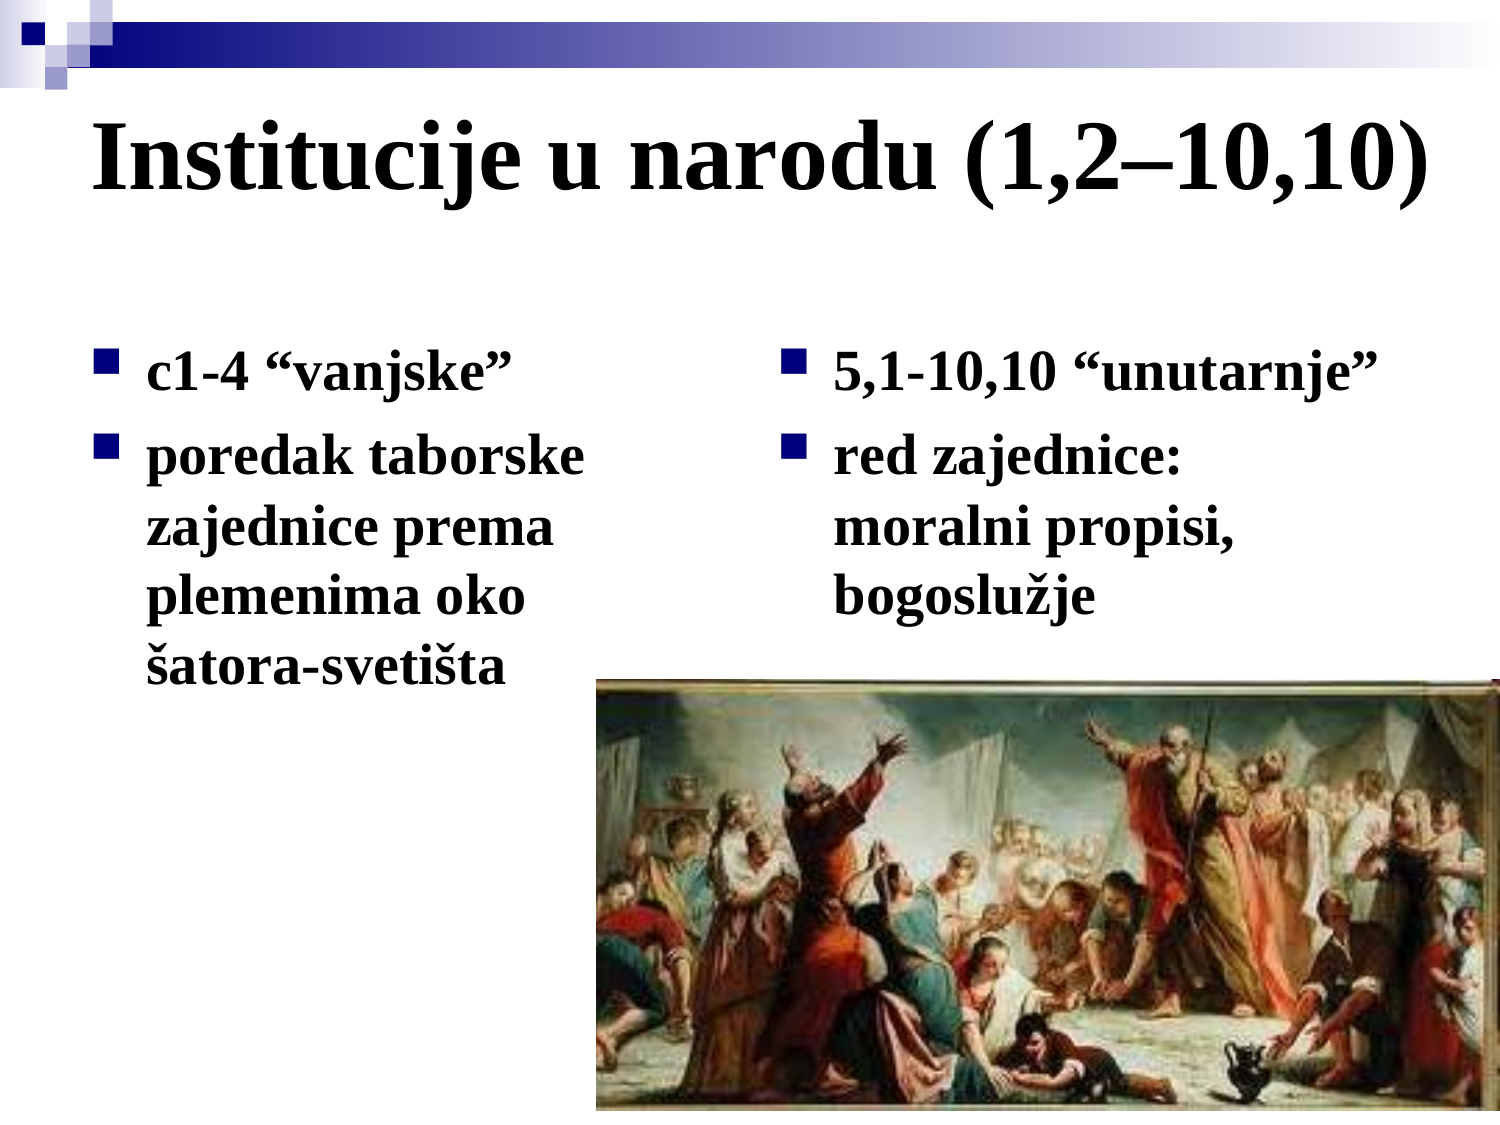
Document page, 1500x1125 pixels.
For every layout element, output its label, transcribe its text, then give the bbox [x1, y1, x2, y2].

list 5,1-10,10 “unutarnje” red zajednice: moralni propisi, bogoslužje [762, 324, 1426, 679]
title Institucije u narodu (1,2–10,10) [75, 0, 1500, 300]
list c1-4 “vanjske” poredak taborske zajednice prema plemenima oko šatora-svetišta [75, 324, 738, 963]
picture [596, 679, 1500, 1111]
